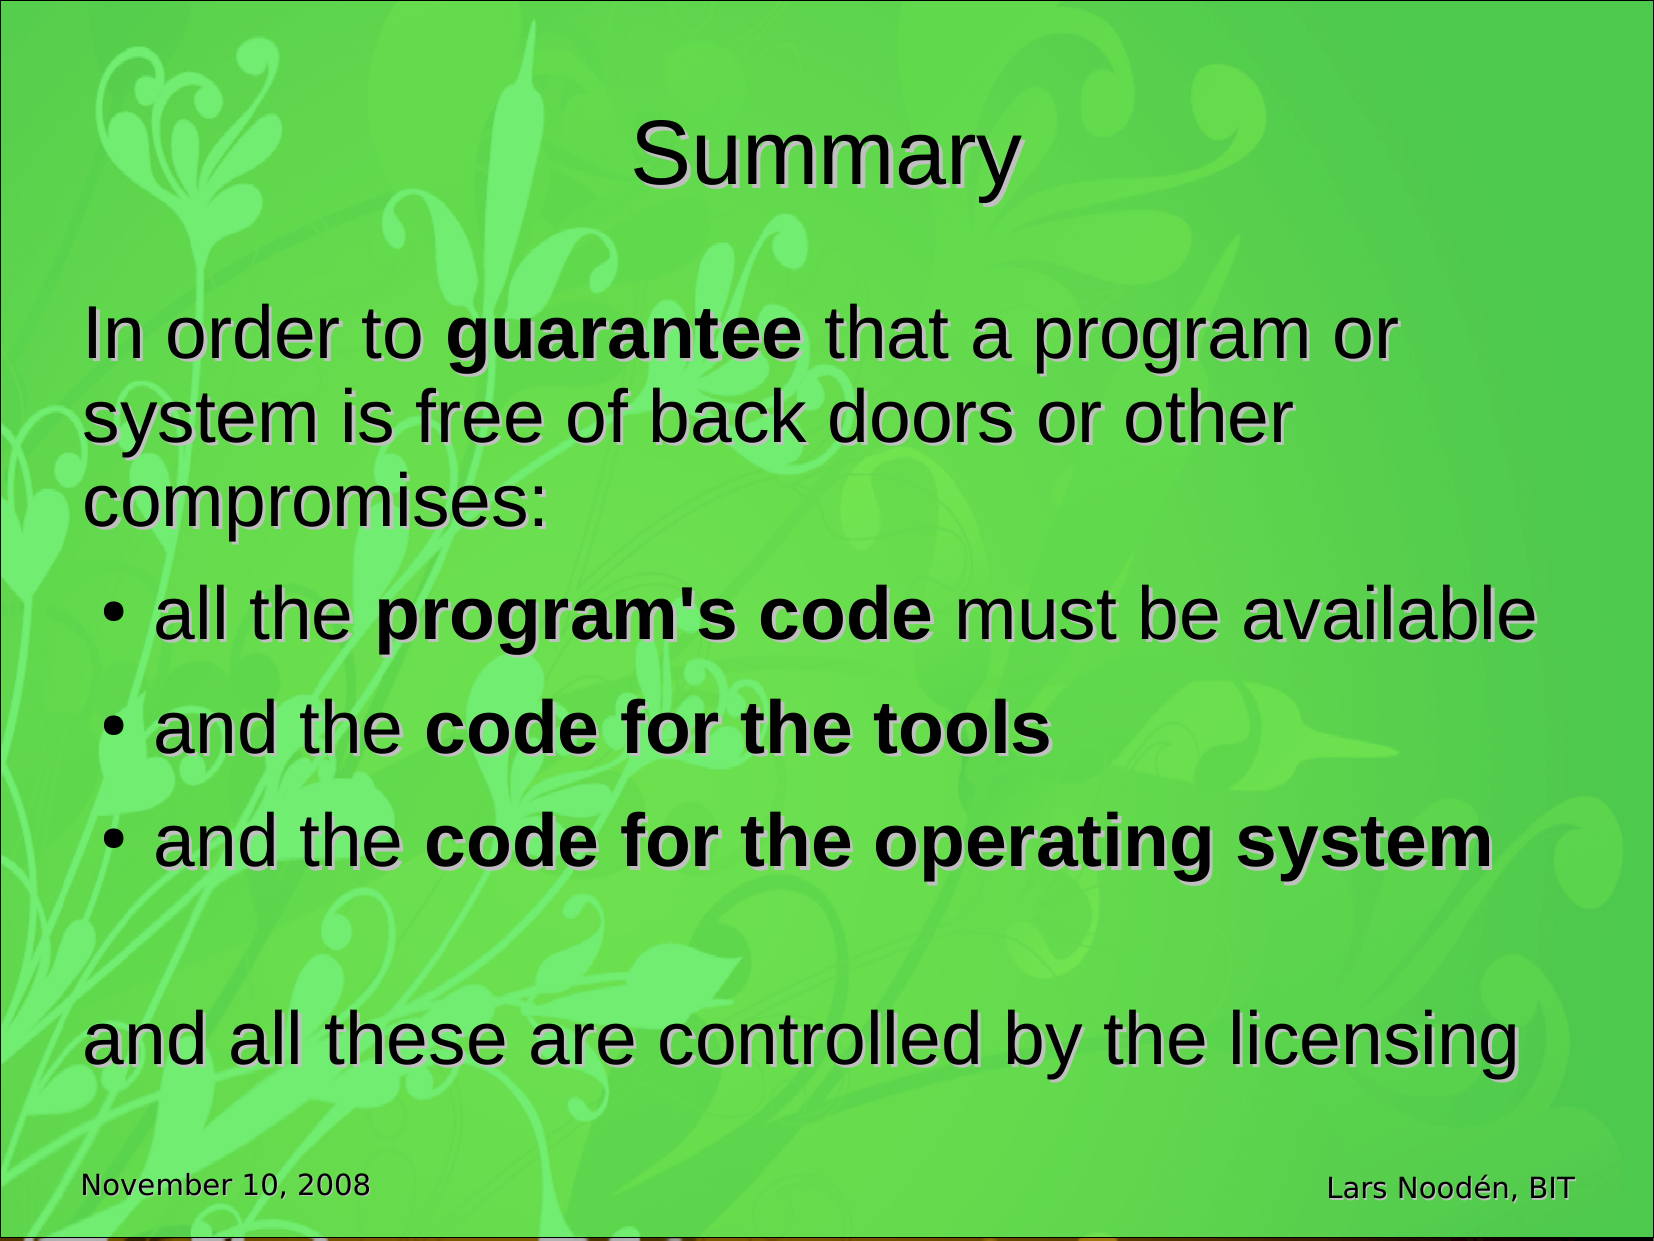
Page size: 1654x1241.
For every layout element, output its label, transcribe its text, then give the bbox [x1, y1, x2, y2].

list In order to guarantee that a program or system is free of back doors or other compromises: all the program's code must be available and the code for the tools and the code for the operating system and all these are controlled by the licensing [82, 290, 1571, 1109]
title Summary [82, 49, 1571, 257]
